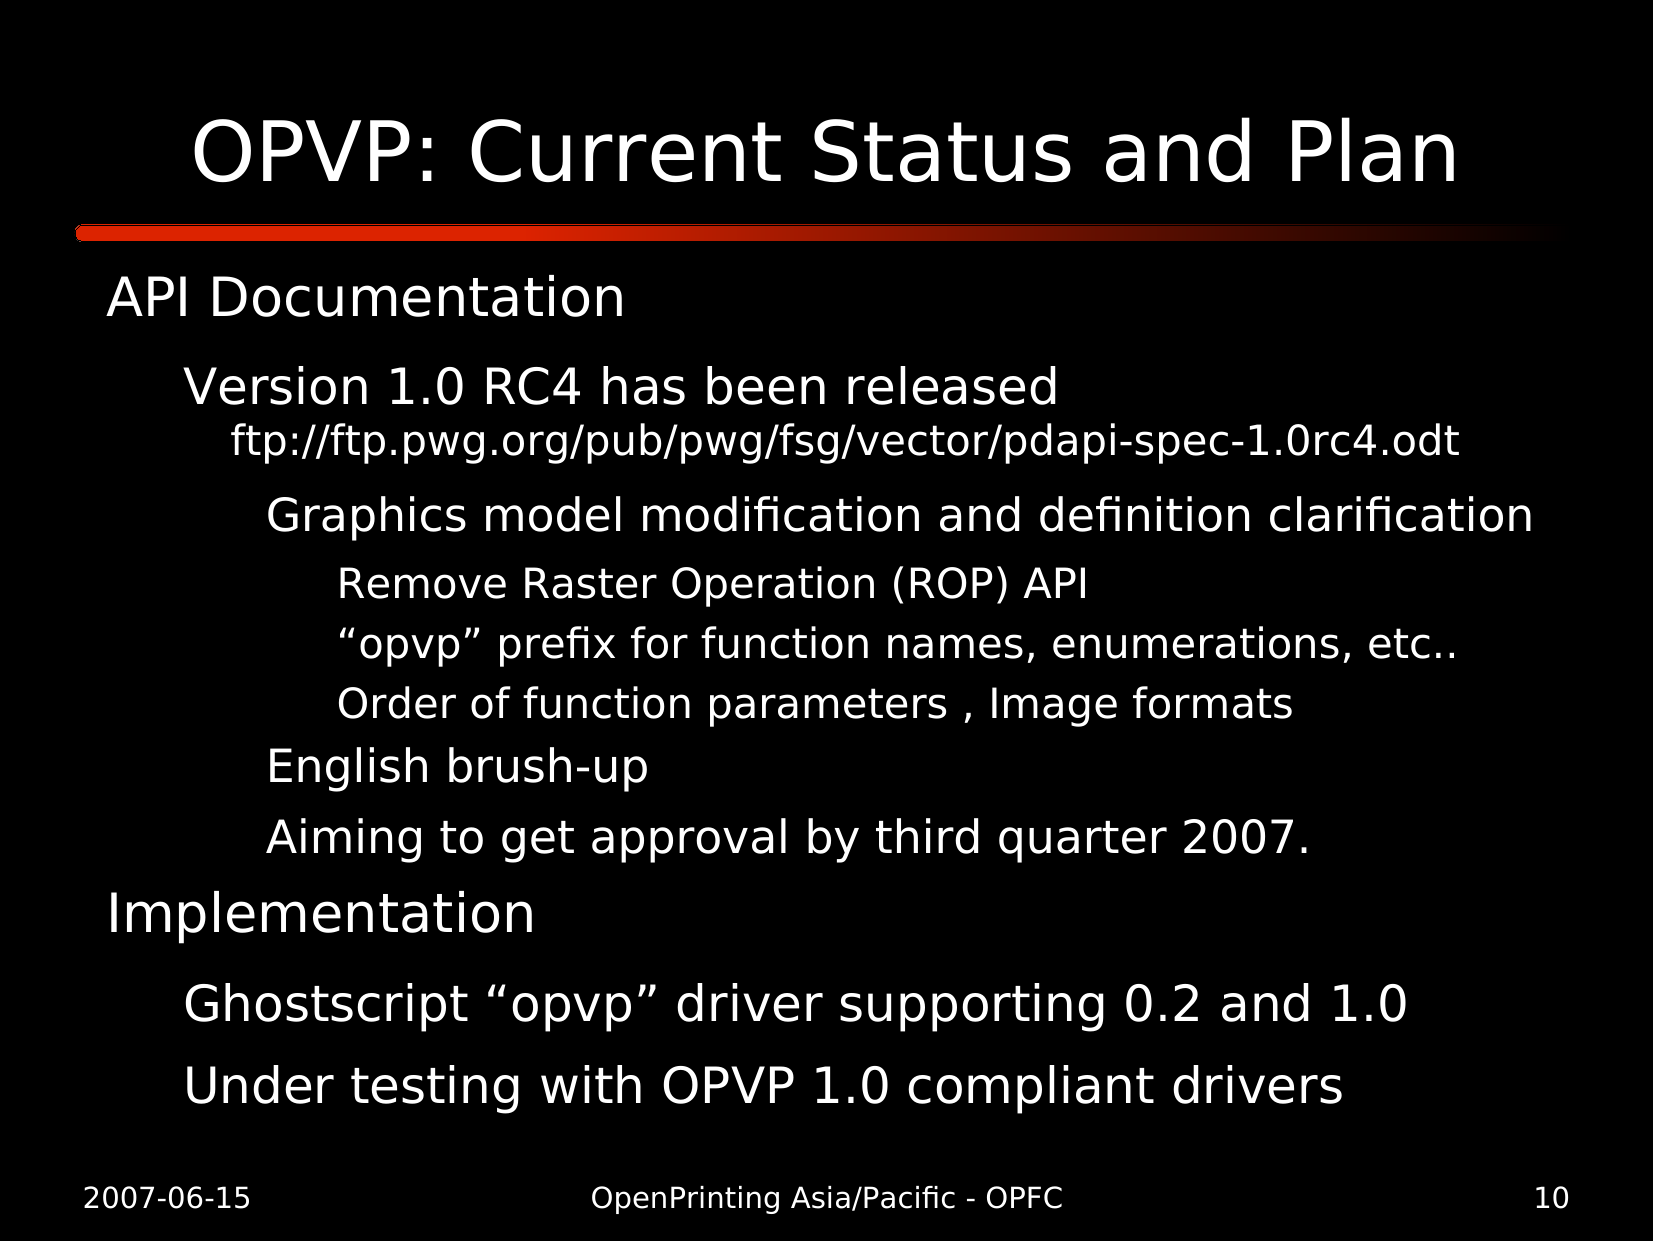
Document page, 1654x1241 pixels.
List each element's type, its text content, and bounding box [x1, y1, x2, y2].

title OPVP: Current Status and Plan [82, 49, 1571, 257]
list API Documentation Version 1.0 RC4 has been released ftp://ftp.pwg.org/pub/pwg/fsg/vector/pdapi-spec-1.0rc4.odt Graphics model modification and definition clarification Remove Raster Operation (ROP) API “opvp” prefix for function names, enumerations, etc.. Order of function parameters , Image formats English brush-up Aiming to get approval by third quarter 2007. Implementation Ghostscript “opvp” driver supporting 0.2 and 1.0 Under testing with OPVP 1.0 compliant drivers [88, 265, 1576, 1116]
